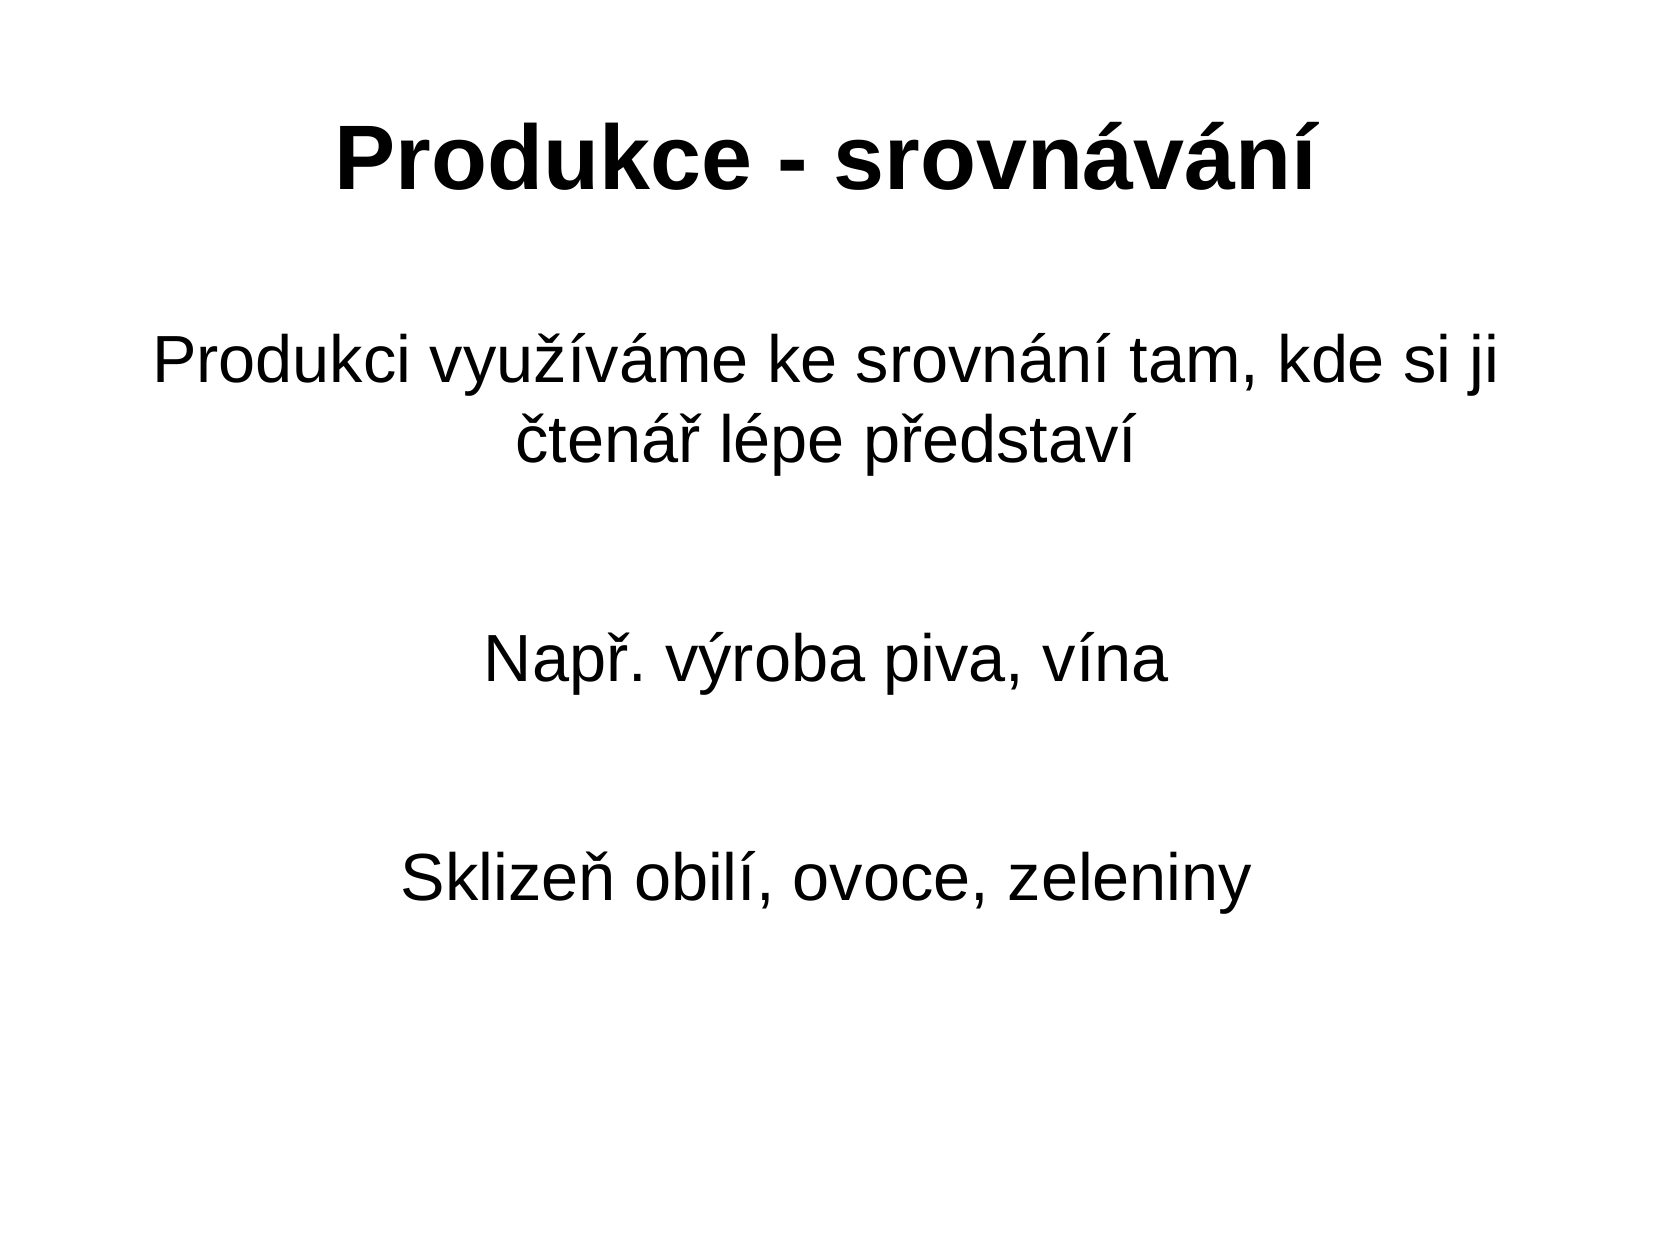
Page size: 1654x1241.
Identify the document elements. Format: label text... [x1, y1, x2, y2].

title Produkce - srovnávání [82, 49, 1571, 257]
subtitle Produkci využíváme ke srovnání tam, kde si ji čtenář lépe představí Např. výroba piva, vína Sklizeň obilí, ovoce, zeleniny [82, 290, 1571, 1109]
